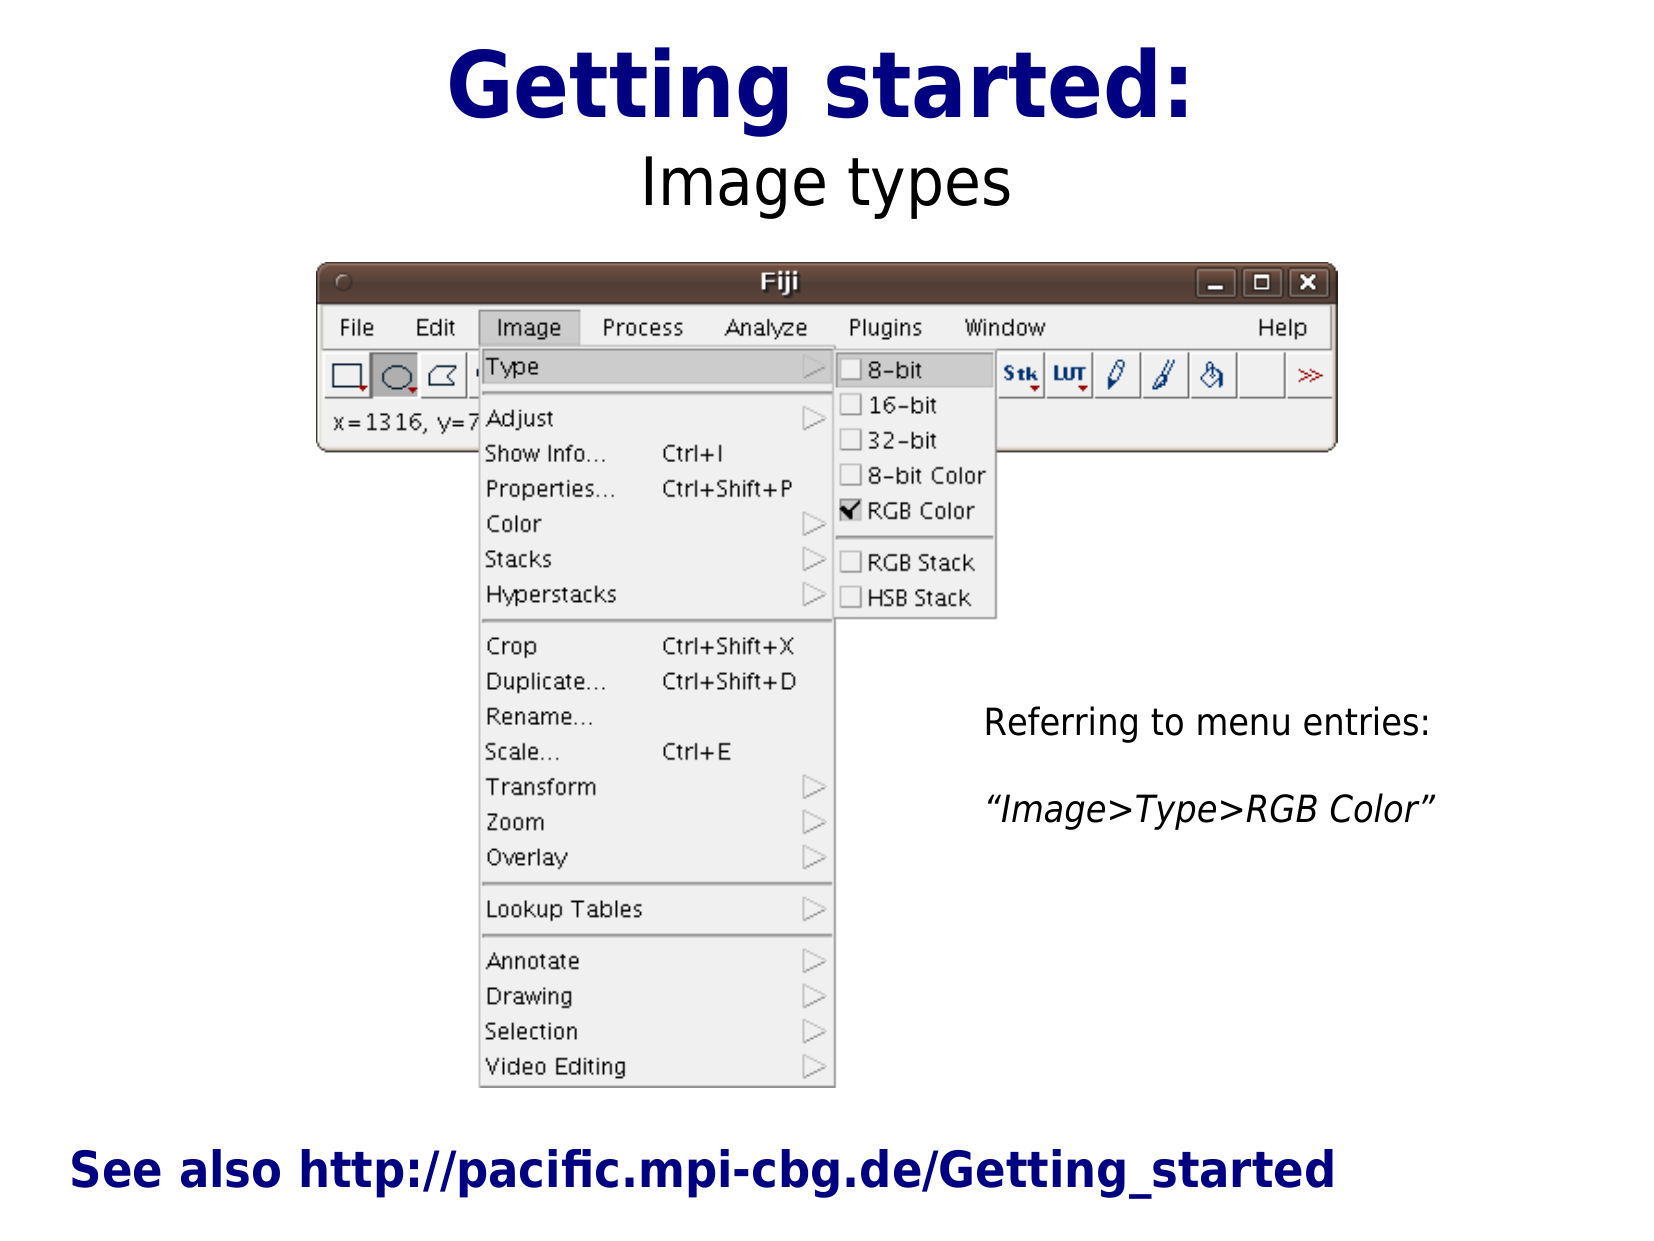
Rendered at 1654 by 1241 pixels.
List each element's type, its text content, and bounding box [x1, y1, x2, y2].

title Getting started: [82, 31, 1571, 141]
text_box See also http://pacific.mpi-cbg.de/Getting_started [37, 1133, 1602, 1207]
title Image types [82, 141, 1571, 287]
text_box Referring to menu entries: “Image>Type>RGB Color” [968, 693, 1538, 839]
picture [316, 262, 1338, 1088]
